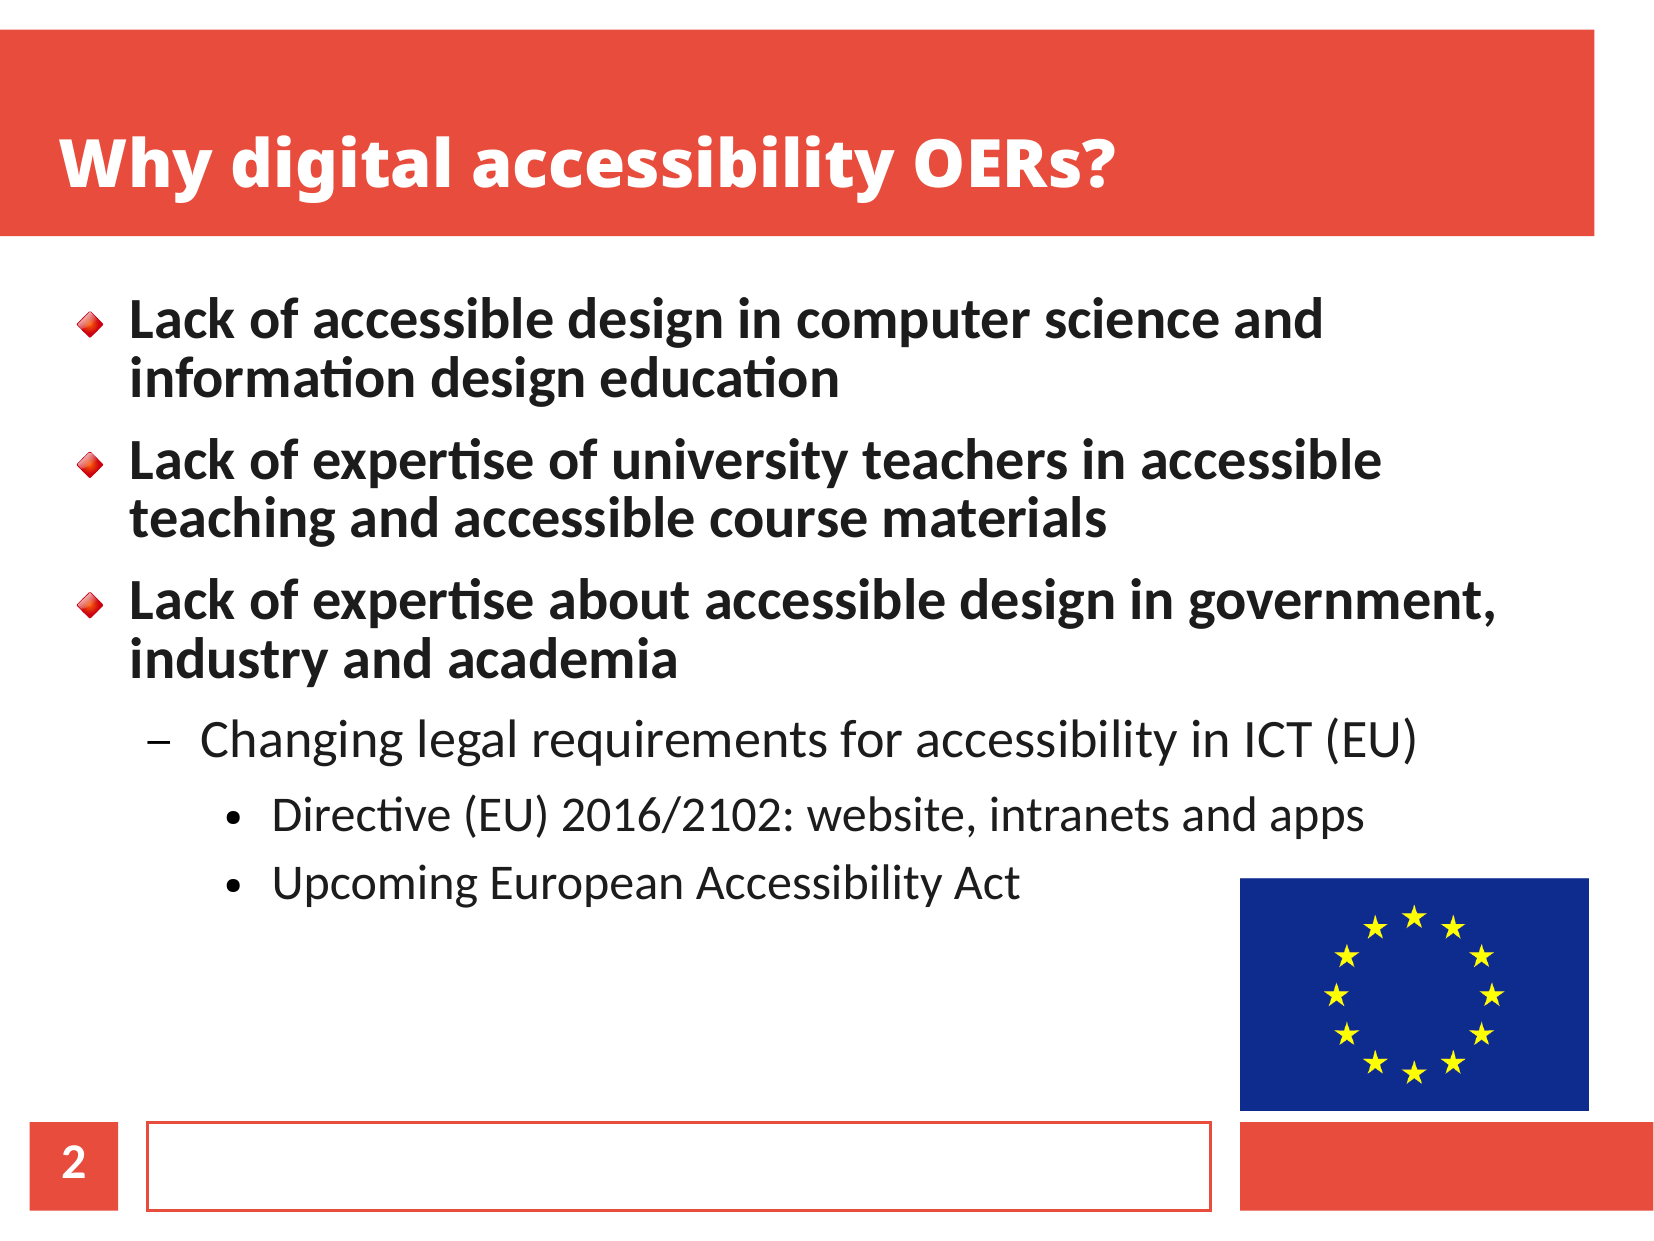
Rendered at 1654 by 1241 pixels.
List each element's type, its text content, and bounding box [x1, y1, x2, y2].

title Why digital accessibility OERs? [59, 59, 1595, 207]
picture [1240, 878, 1589, 1111]
list Lack of accessible design in computer science and information design education Lack of expertise of university teachers in accessible teaching and accessible course materials Lack of expertise about accessible design in government, industry and academia Changing legal requirements for accessibility in ICT (EU) Directive (EU) 2016/2102: website, intranets and apps Upcoming European Accessibility Act [59, 295, 1565, 1093]
